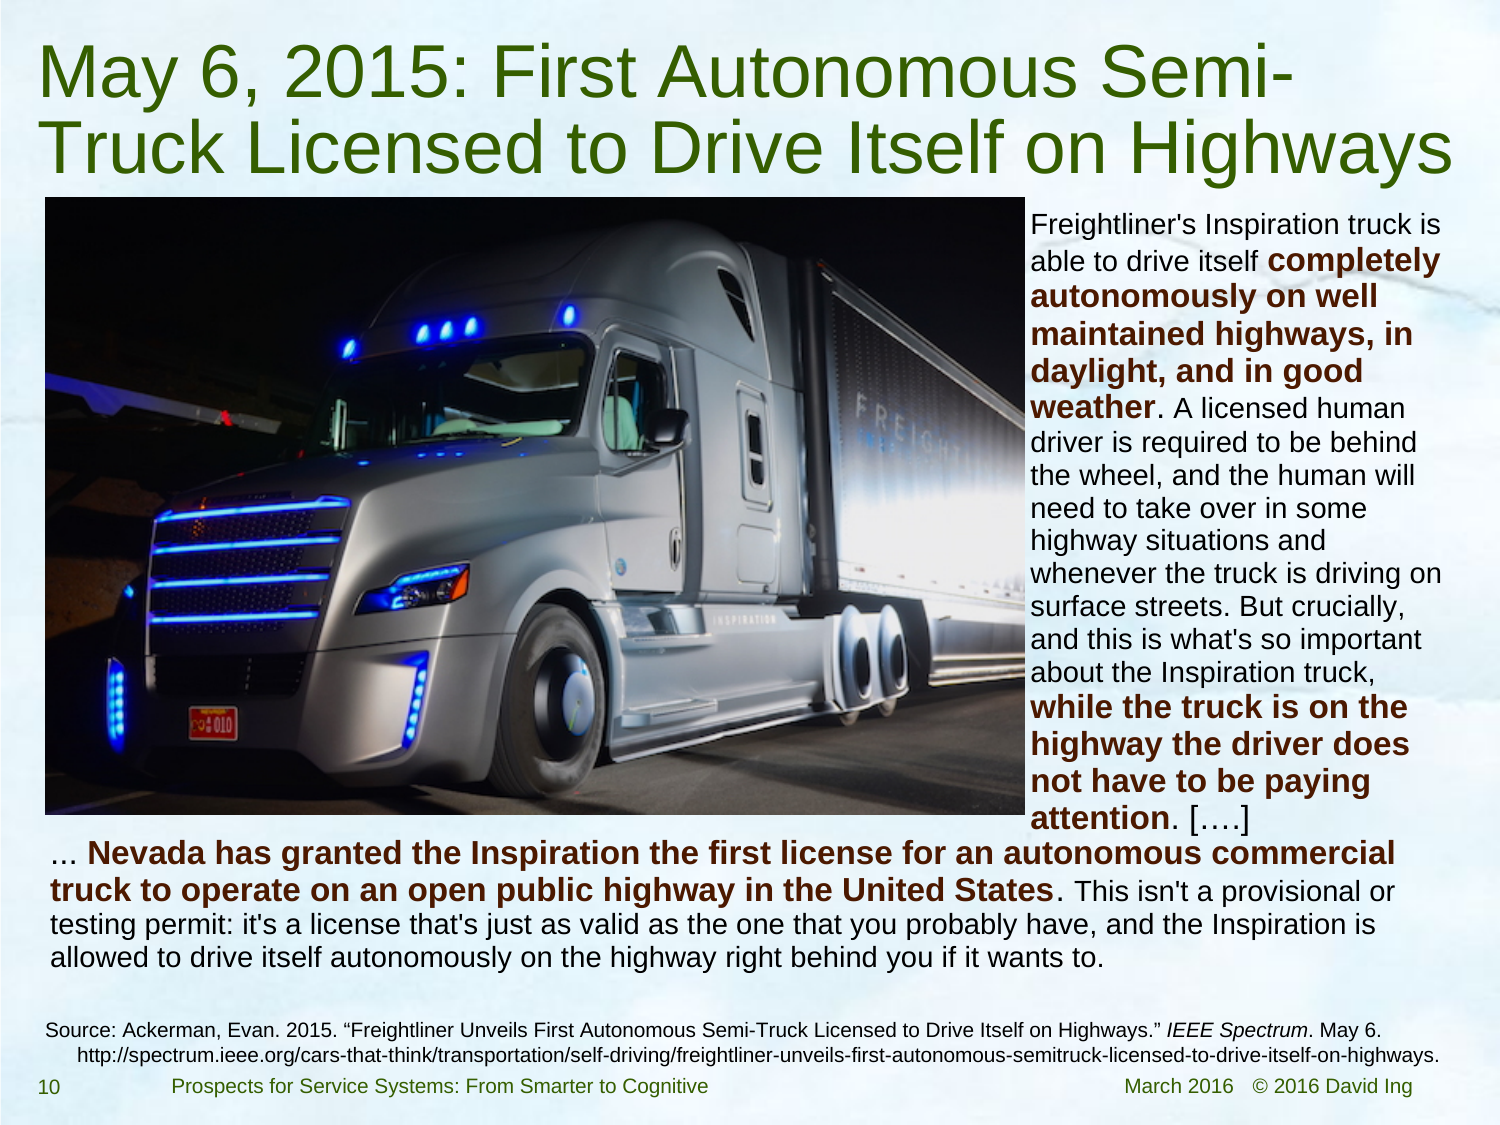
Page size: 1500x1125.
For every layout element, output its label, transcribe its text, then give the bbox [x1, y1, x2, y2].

text_box ... Nevada has granted the Inspiration the first license for an autonomous commercial truck to operate on an open public highway in the United States. This isn't a provisional or testing permit: it's a license that's just as valid as the one that you probably have, and the Inspiration is allowed to drive itself autonomously on the highway right behind you if it wants to. [35, 826, 1453, 999]
text_box Freightliner's Inspiration truck is able to drive itself completely autonomously on well maintained highways, in daylight, and in good weather. A licensed human driver is required to be behind the wheel, and the human will need to take over in some highway situations and whenever the truck is driving on surface streets. But crucially, and this is what's so important about the Inspiration truck, while the truck is on the highway the driver does not have to be paying attention. [….] [1015, 200, 1477, 816]
title May 6, 2015: First Autonomous Semi-Truck Licensed to Drive Itself on Highways [37, 37, 1463, 198]
text_box Source: Ackerman, Evan. 2015. “Freightliner Unveils First Autonomous Semi-Truck Licensed to Drive Itself on Highways.” IEEE Spectrum. May 6. http://spectrum.ieee.org/cars-that-think/transportation/self-driving/freightliner-unveils-first-autonomous-semitruck-licensed-to-drive-itself-on-highways. - [30, 1009, 1463, 1077]
picture [0, 0, 1500, 1125]
